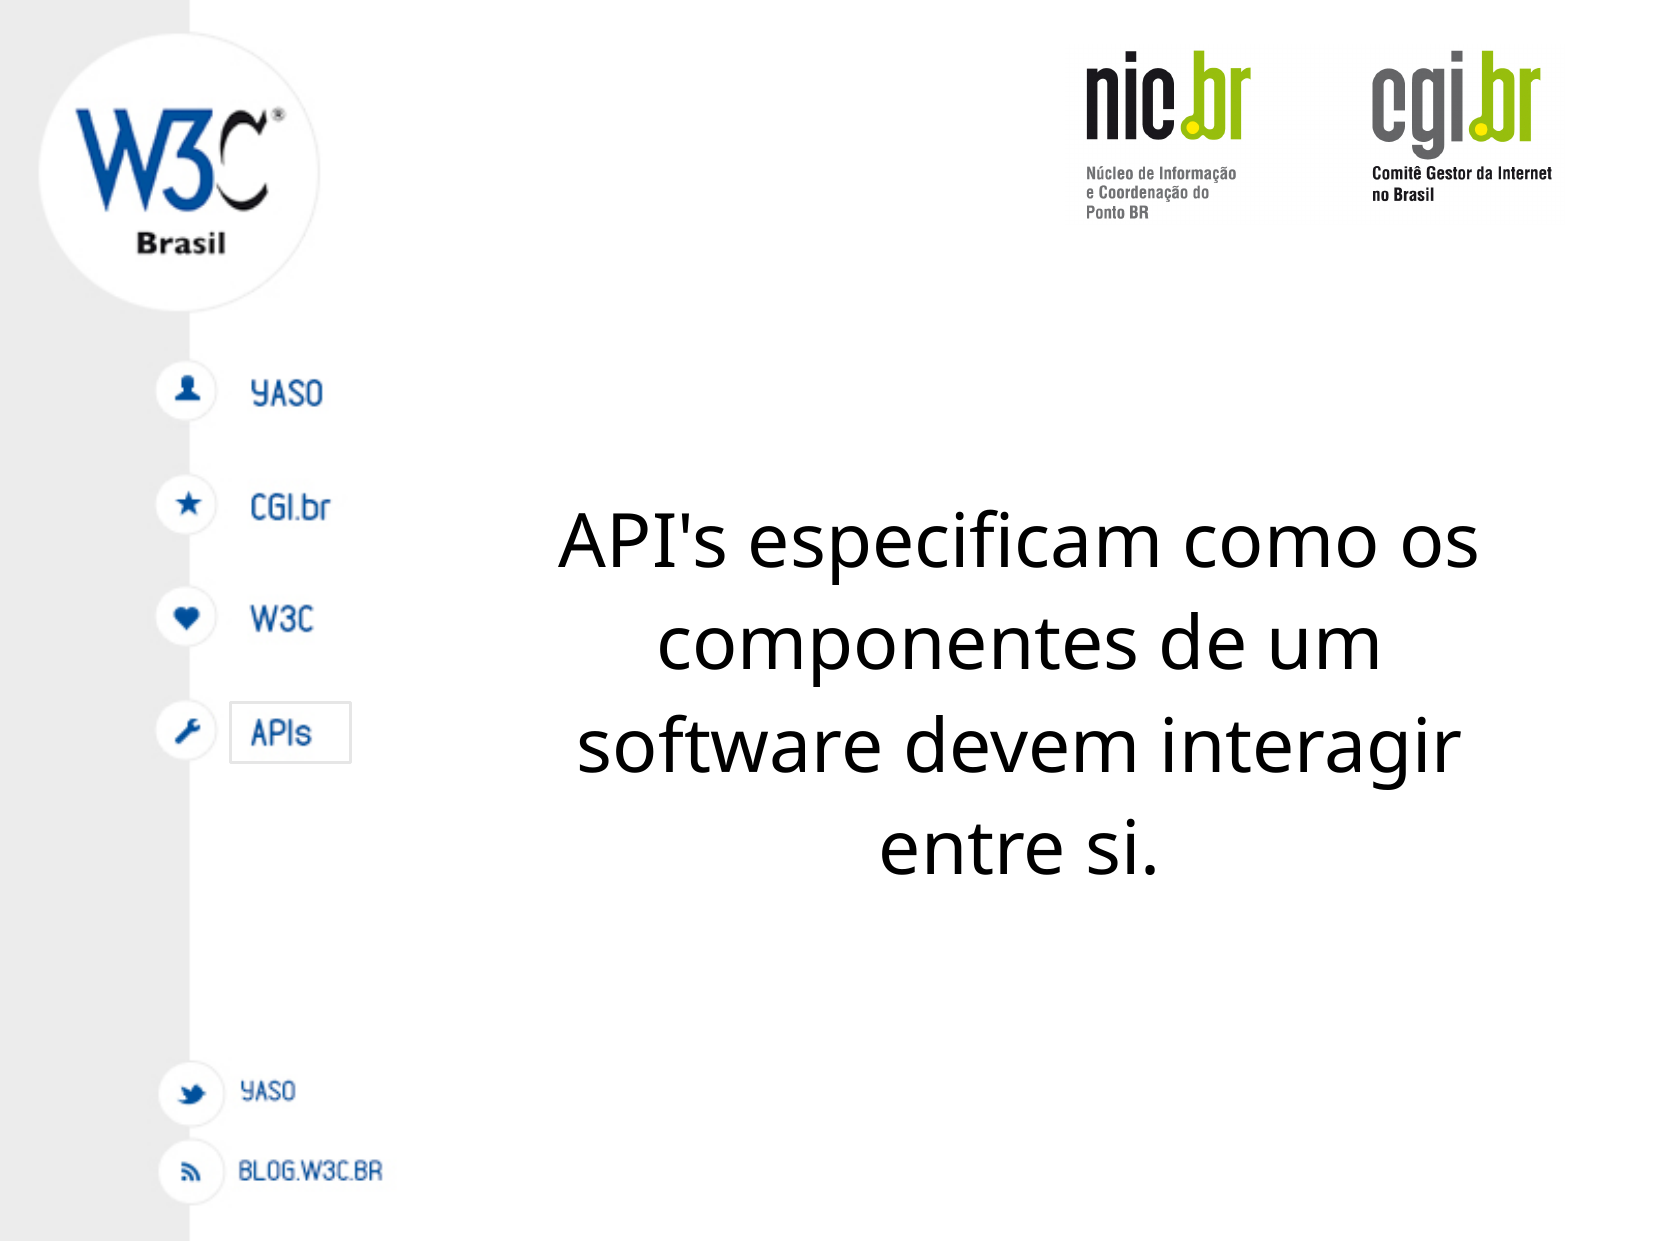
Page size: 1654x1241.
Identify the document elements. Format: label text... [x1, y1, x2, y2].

picture [0, 0, 1654, 1241]
text_box API's especificam como os componentes de um software devem interagir entre si. [525, 480, 1516, 991]
